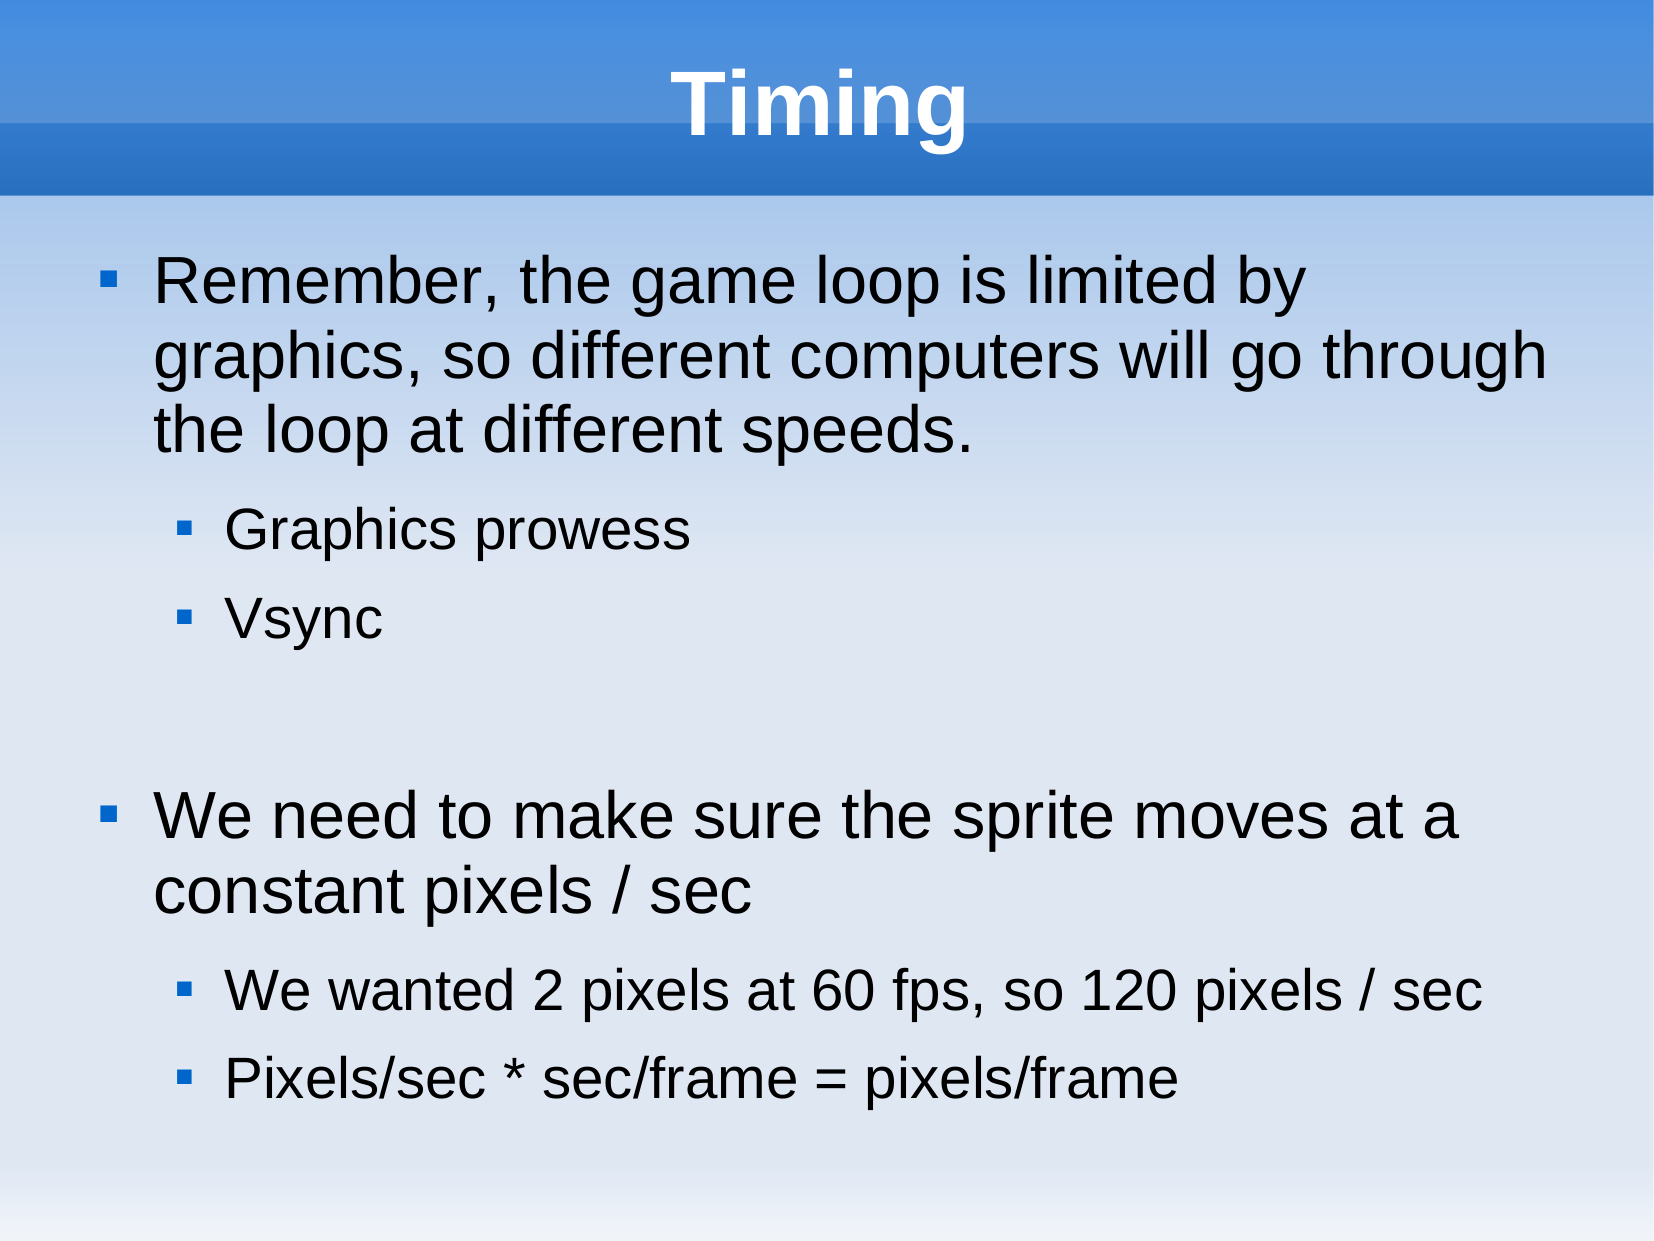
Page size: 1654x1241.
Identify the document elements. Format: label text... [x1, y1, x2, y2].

title Timing [76, 0, 1565, 208]
list Remember, the game loop is limited by graphics, so different computers will go through the loop at different speeds. Graphics prowess Vsync We need to make sure the sprite moves at a constant pixels / sec We wanted 2 pixels at 60 fps, so 120 pixels / sec Pixels/sec * sec/frame = pixels/frame [82, 242, 1571, 1181]
picture [0, 0, 1654, 1241]
